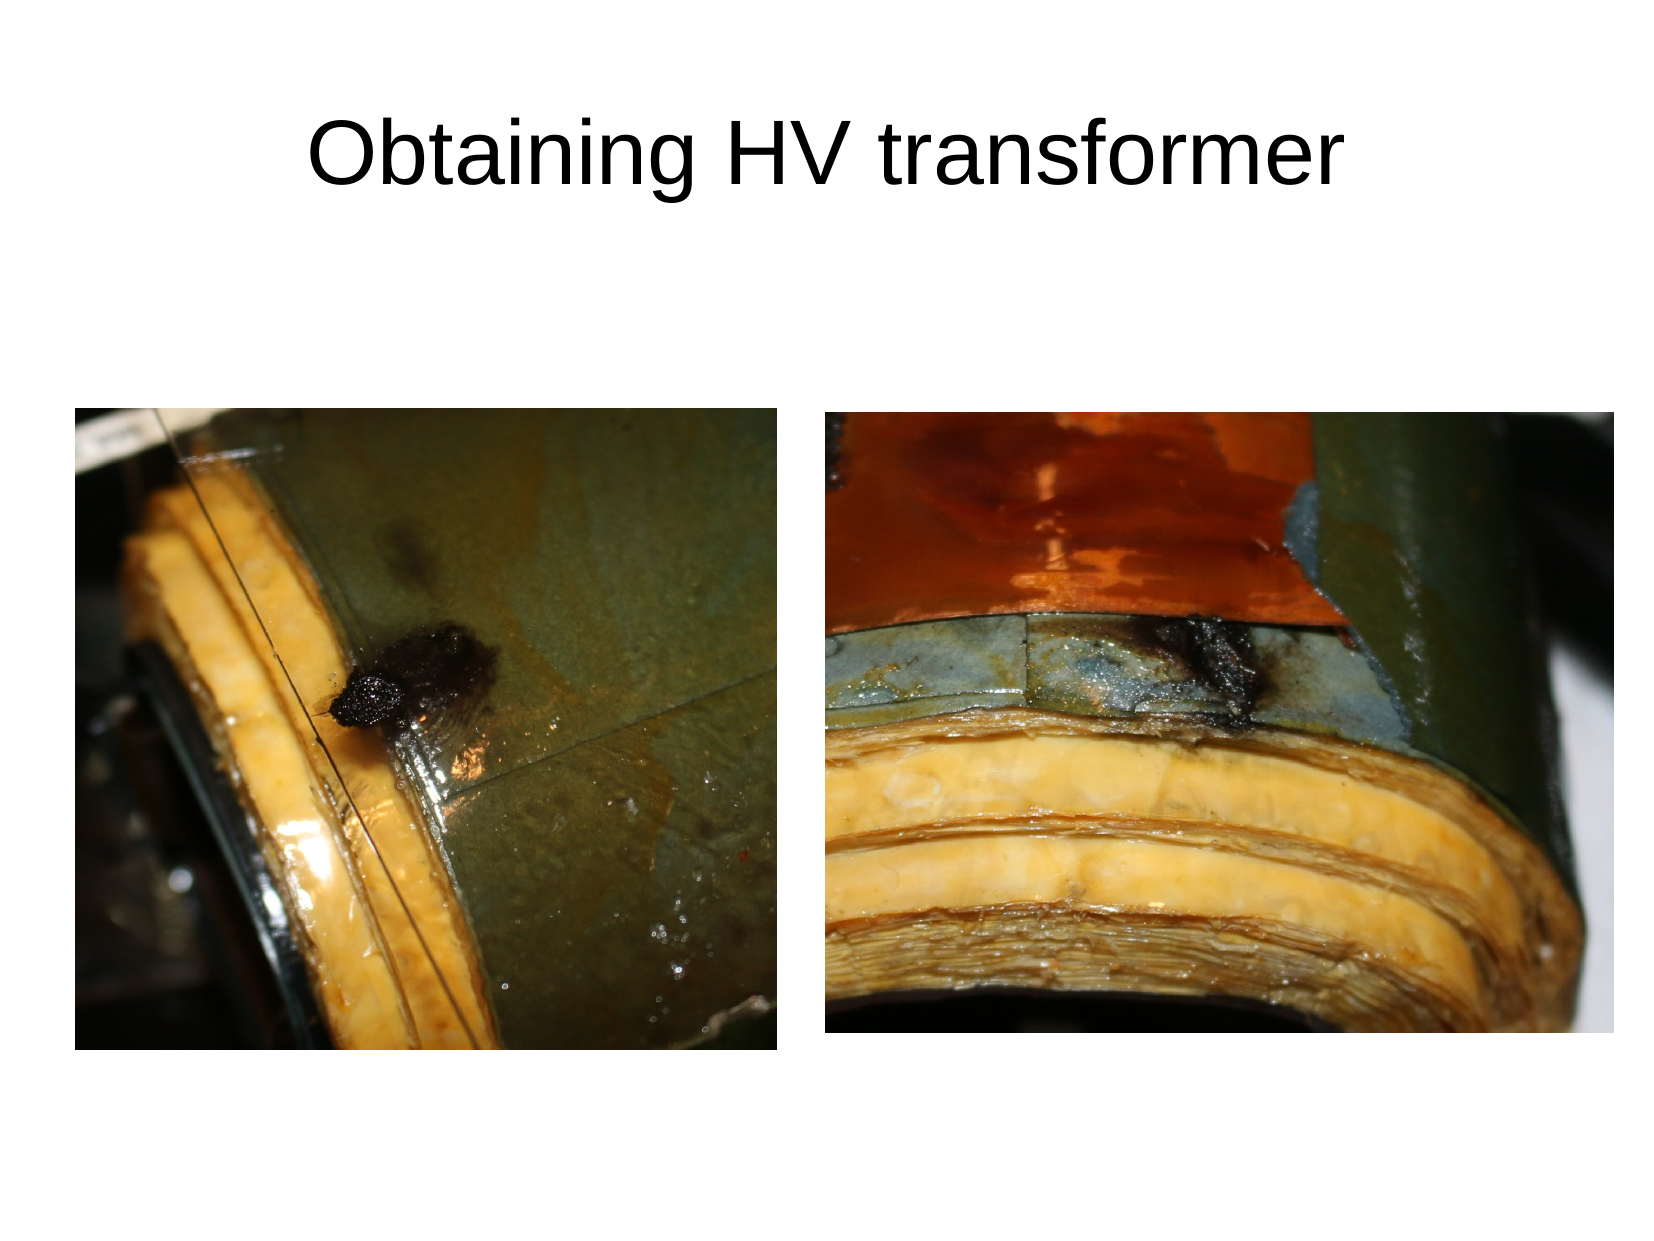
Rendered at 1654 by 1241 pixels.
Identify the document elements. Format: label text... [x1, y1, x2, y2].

picture [825, 412, 1614, 1033]
title Obtaining HV transformer [82, 49, 1571, 257]
picture [75, 408, 777, 1051]
